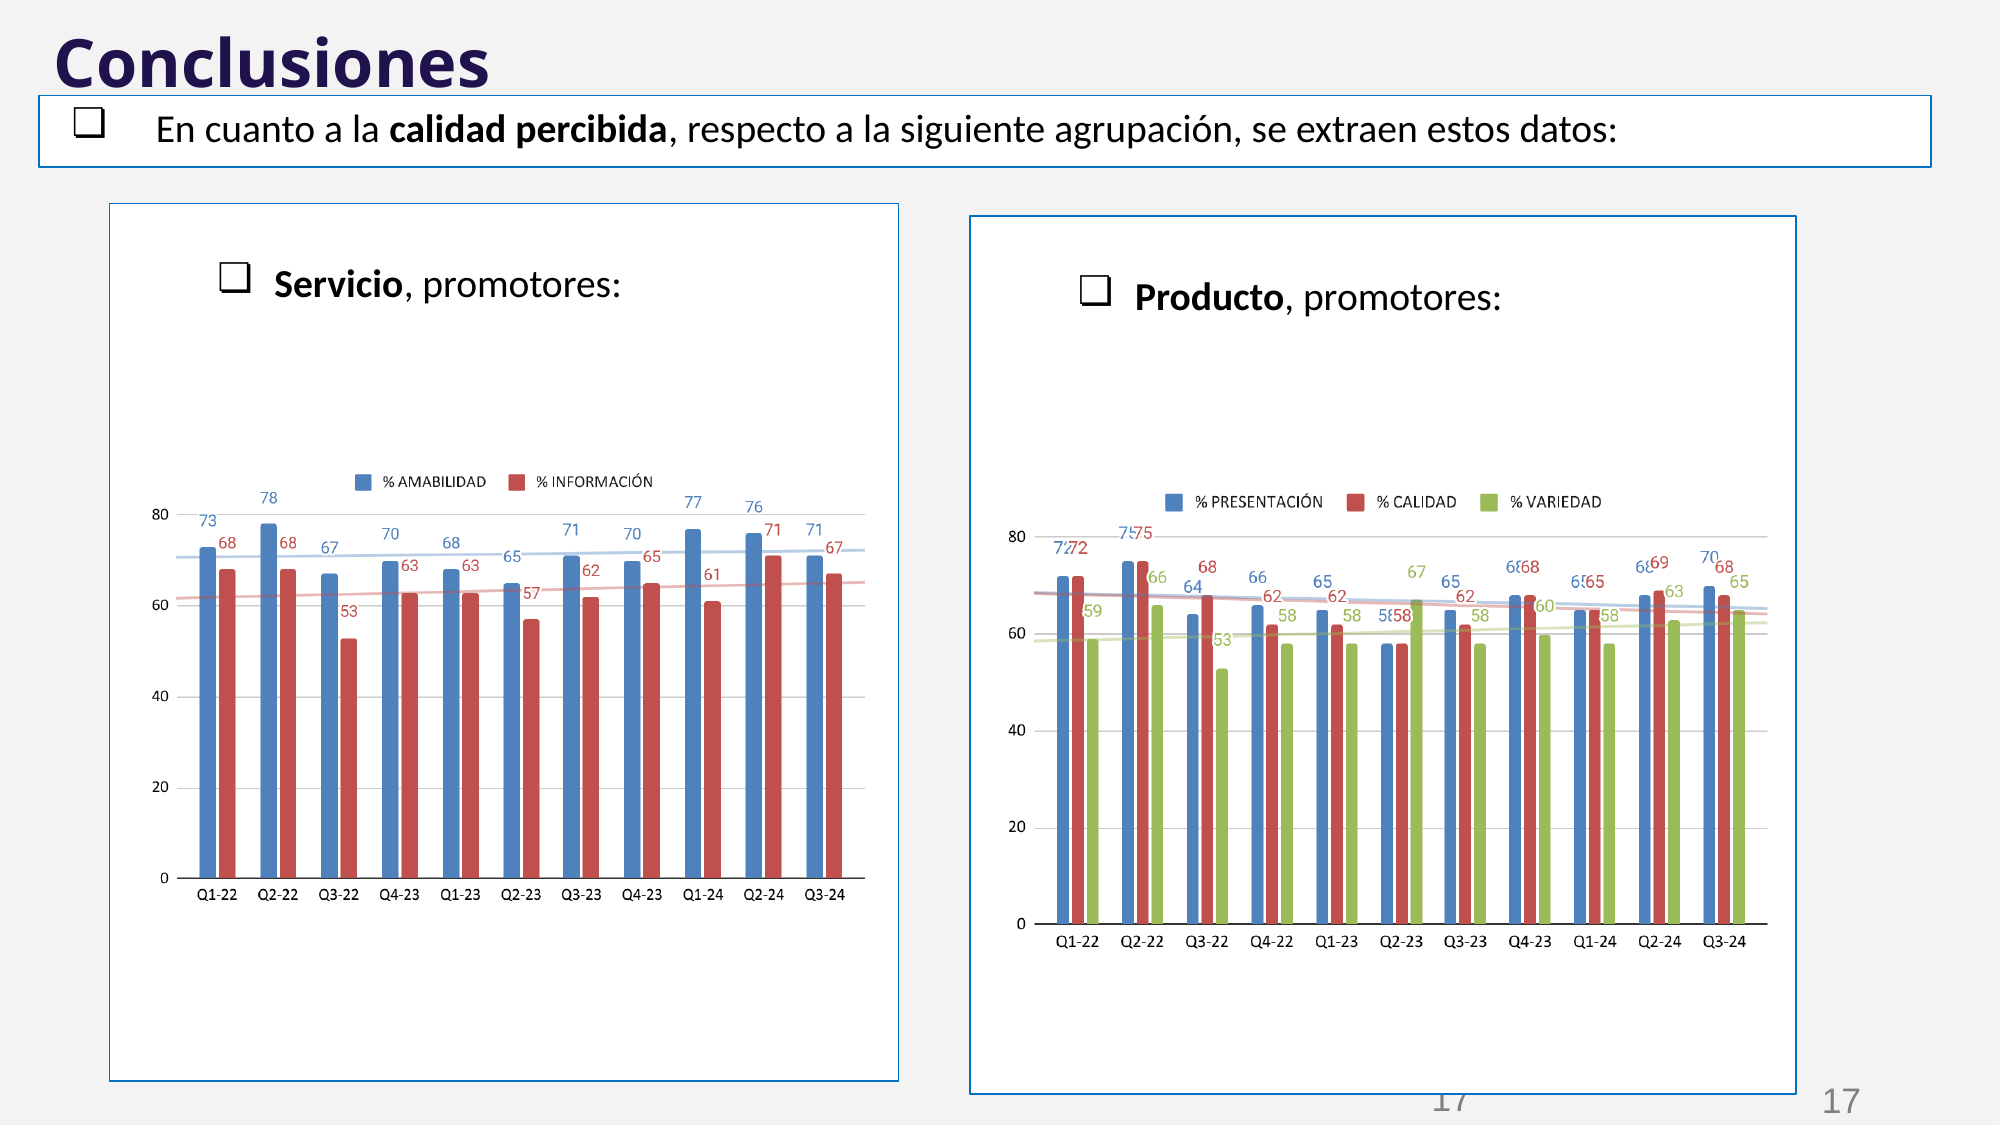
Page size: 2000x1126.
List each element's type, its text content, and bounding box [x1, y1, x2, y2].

text_box En cuanto a la calidad percibida, respecto a la siguiente agrupación, se extraen estos datos: [38, 95, 1931, 168]
picture [973, 468, 1793, 976]
text_box Conclusiones [53, 0, 1946, 124]
text_box Producto, promotores: [970, 216, 1796, 1094]
text_box Servicio, promotores: [109, 203, 899, 1082]
text_box <number> [1413, 1067, 1881, 1126]
picture [119, 450, 889, 927]
